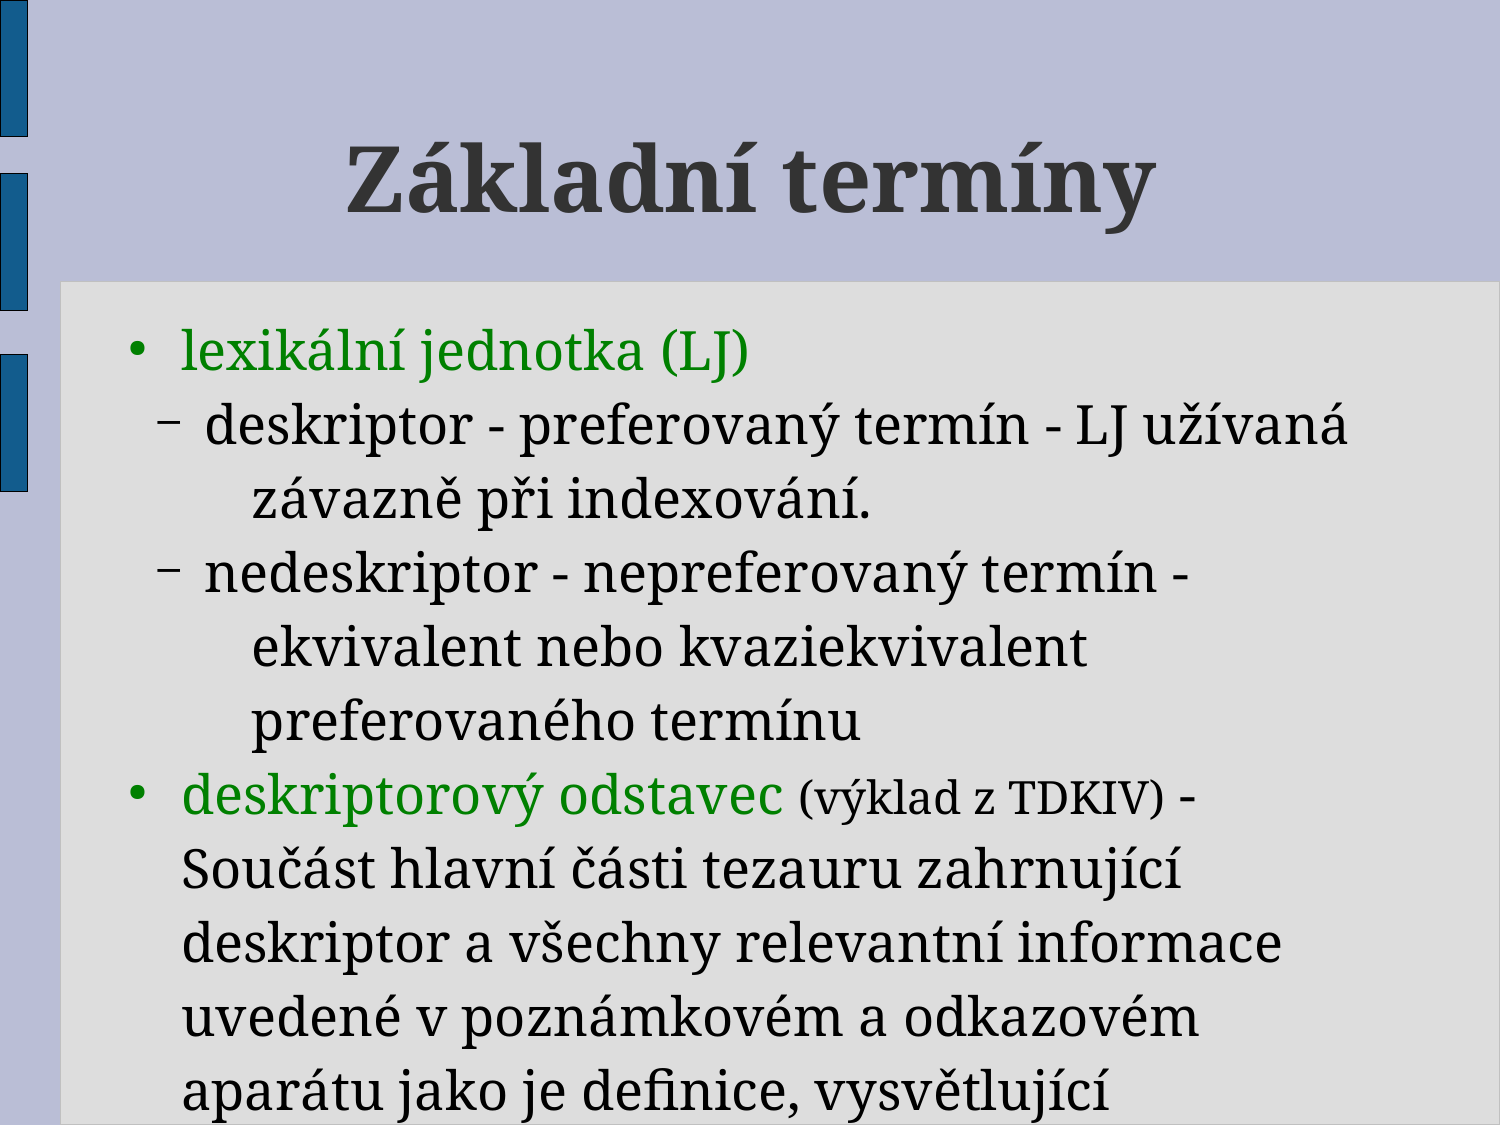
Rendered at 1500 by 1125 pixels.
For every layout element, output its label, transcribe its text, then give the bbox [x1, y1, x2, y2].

list lexikální jednotka (LJ) deskriptor - preferovaný termín - LJ užívaná závazně při indexování. nedeskriptor - nepreferovaný termín - ekvivalent nebo kvaziekvivalent preferovaného termínu deskriptorový odstavec (výklad z TDKIV) - Součást hlavní části tezauru zahrnující deskriptor a všechny relevantní informace uvedené v poznámkovém a odkazovém aparátu jako je definice, vysvětlující poznámka, poznámka o použití, nedeskriptory, podřazené, nadřazené a asociované deskriptory. [110, 312, 1392, 1051]
title Základní termíny [110, 90, 1392, 264]
